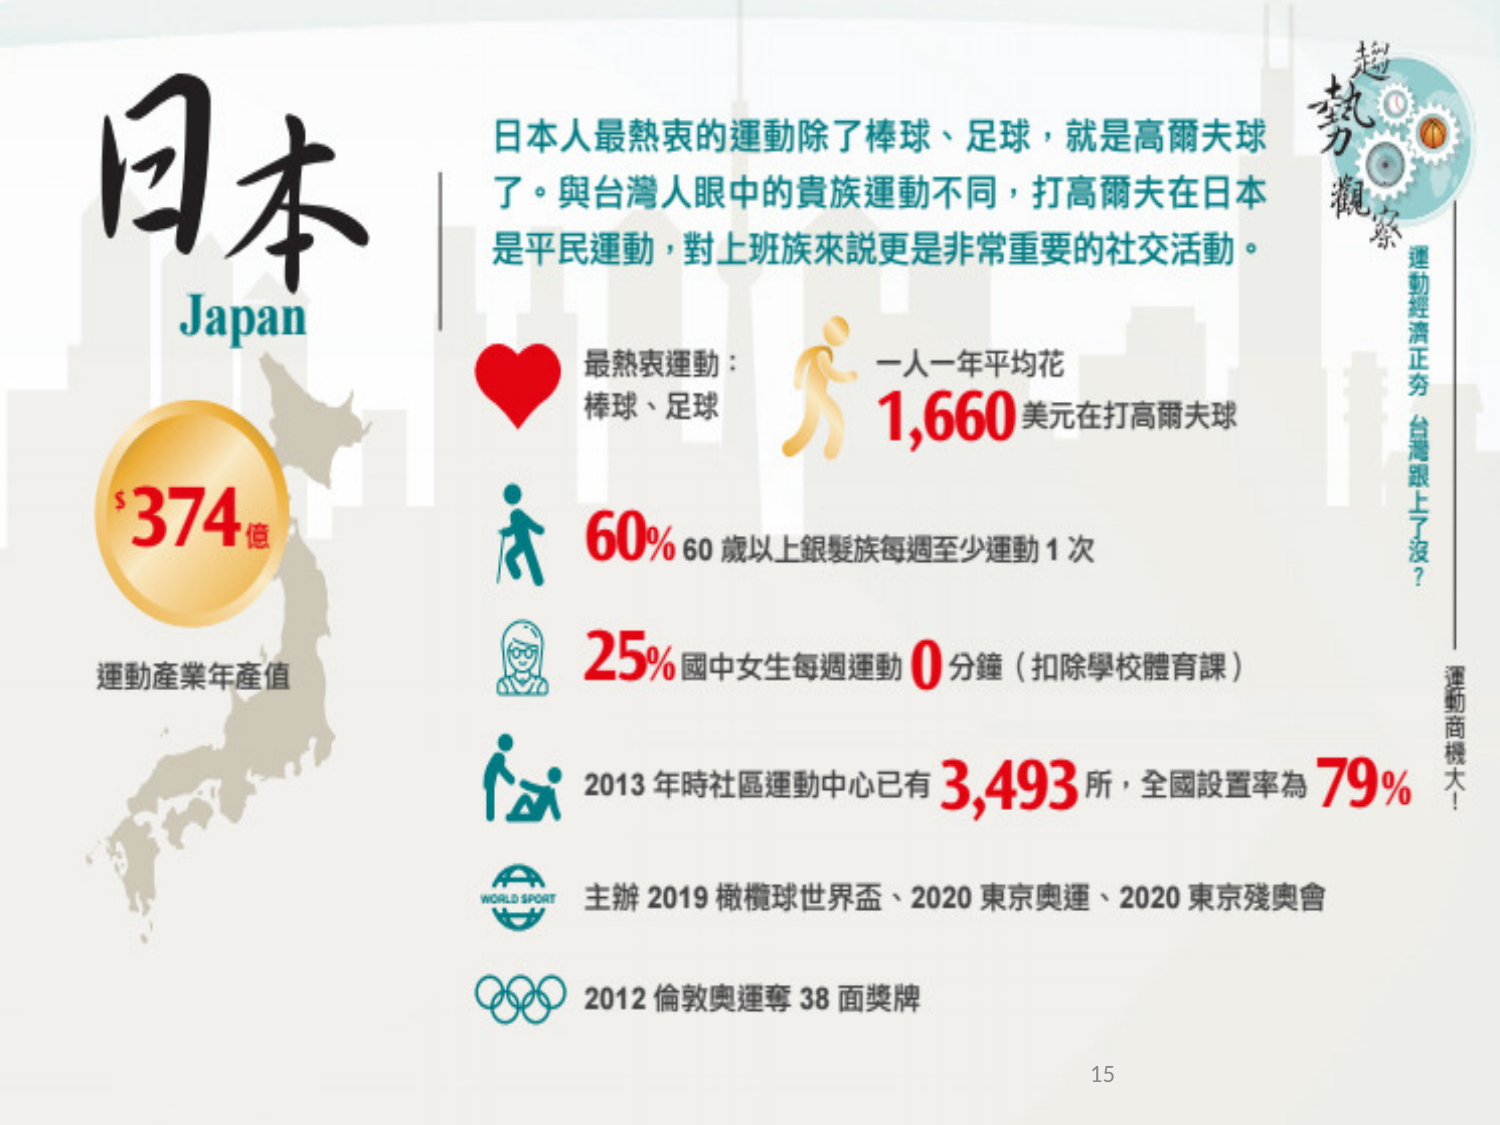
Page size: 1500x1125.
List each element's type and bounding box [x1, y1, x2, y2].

picture [0, 0, 1500, 1125]
text_box [1074, 1042, 1426, 1103]
